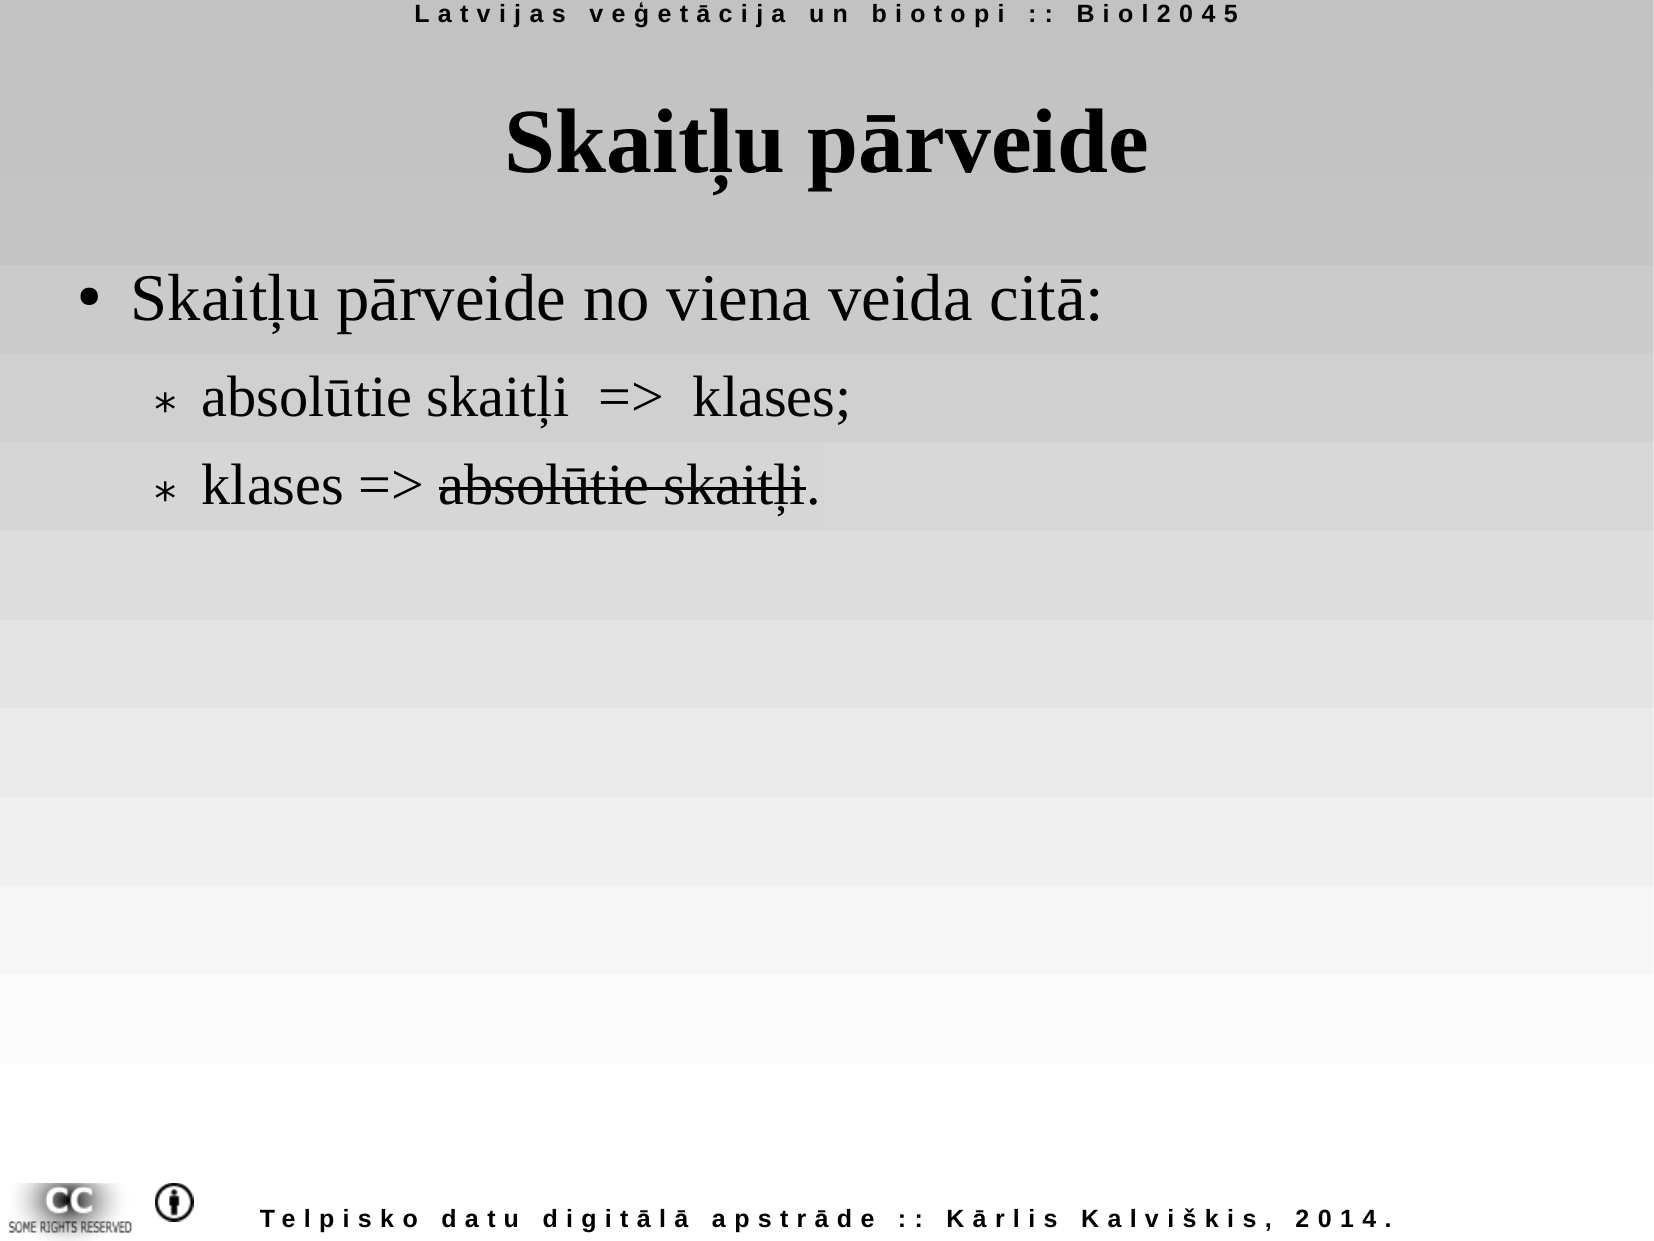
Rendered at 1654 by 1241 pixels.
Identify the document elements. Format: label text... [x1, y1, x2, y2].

list Skaitļu pārveide no viena veida citā: absolūtie skaitļi => klases; klases => absolūtie skaitļi. [59, 261, 1596, 1175]
title Skaitļu pārveide [59, 37, 1596, 246]
picture [0, 0, 1654, 1241]
